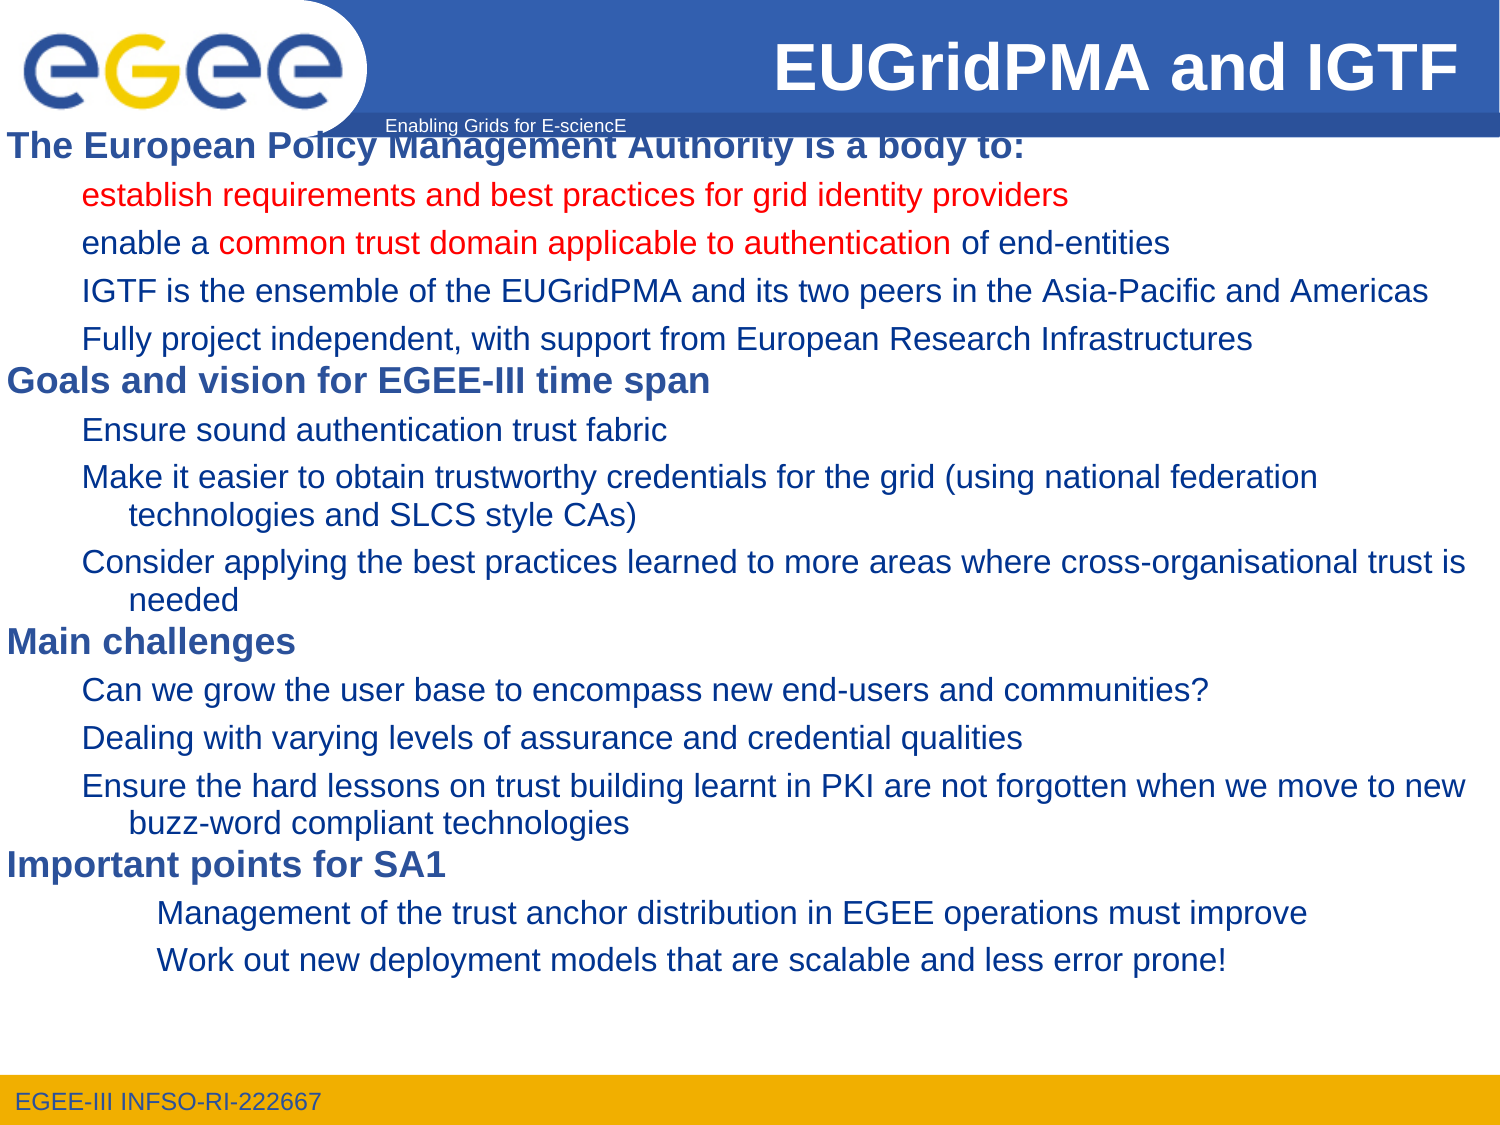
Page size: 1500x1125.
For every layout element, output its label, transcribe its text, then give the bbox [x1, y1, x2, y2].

text_box [225, 787, 976, 863]
title EUGridPMA and IGTF [369, 3, 1475, 124]
picture [18, 30, 349, 112]
list The European Policy Management Authority is a body to: establish requirements and best practices for grid identity providers enable a common trust domain applicable to authentication of end-entities IGTF is the ensemble of the EUGridPMA and its two peers in the Asia-Pacific and Americas Fully project independent, with support from European Research Infrastructures Goals and vision for EGEE-III time span Ensure sound authentication trust fabric Make it easier to obtain trustworthy credentials for the grid (using national federation technologies and SLCS style CAs) Consider applying the best practices learned to more areas where cross-organisational trust is needed Main challenges Can we grow the user base to encompass new end-users and communities? Dealing with varying levels of assurance and credential qualities Ensure the hard lessons on trust building learnt in PKI are not forgotten when we move to new buzz-word compliant technologies Important points for SA1 Management of the trust anchor distribution in EGEE operations must improve Work out new deployment models that are scalable and less error prone! [0, 124, 1500, 1081]
